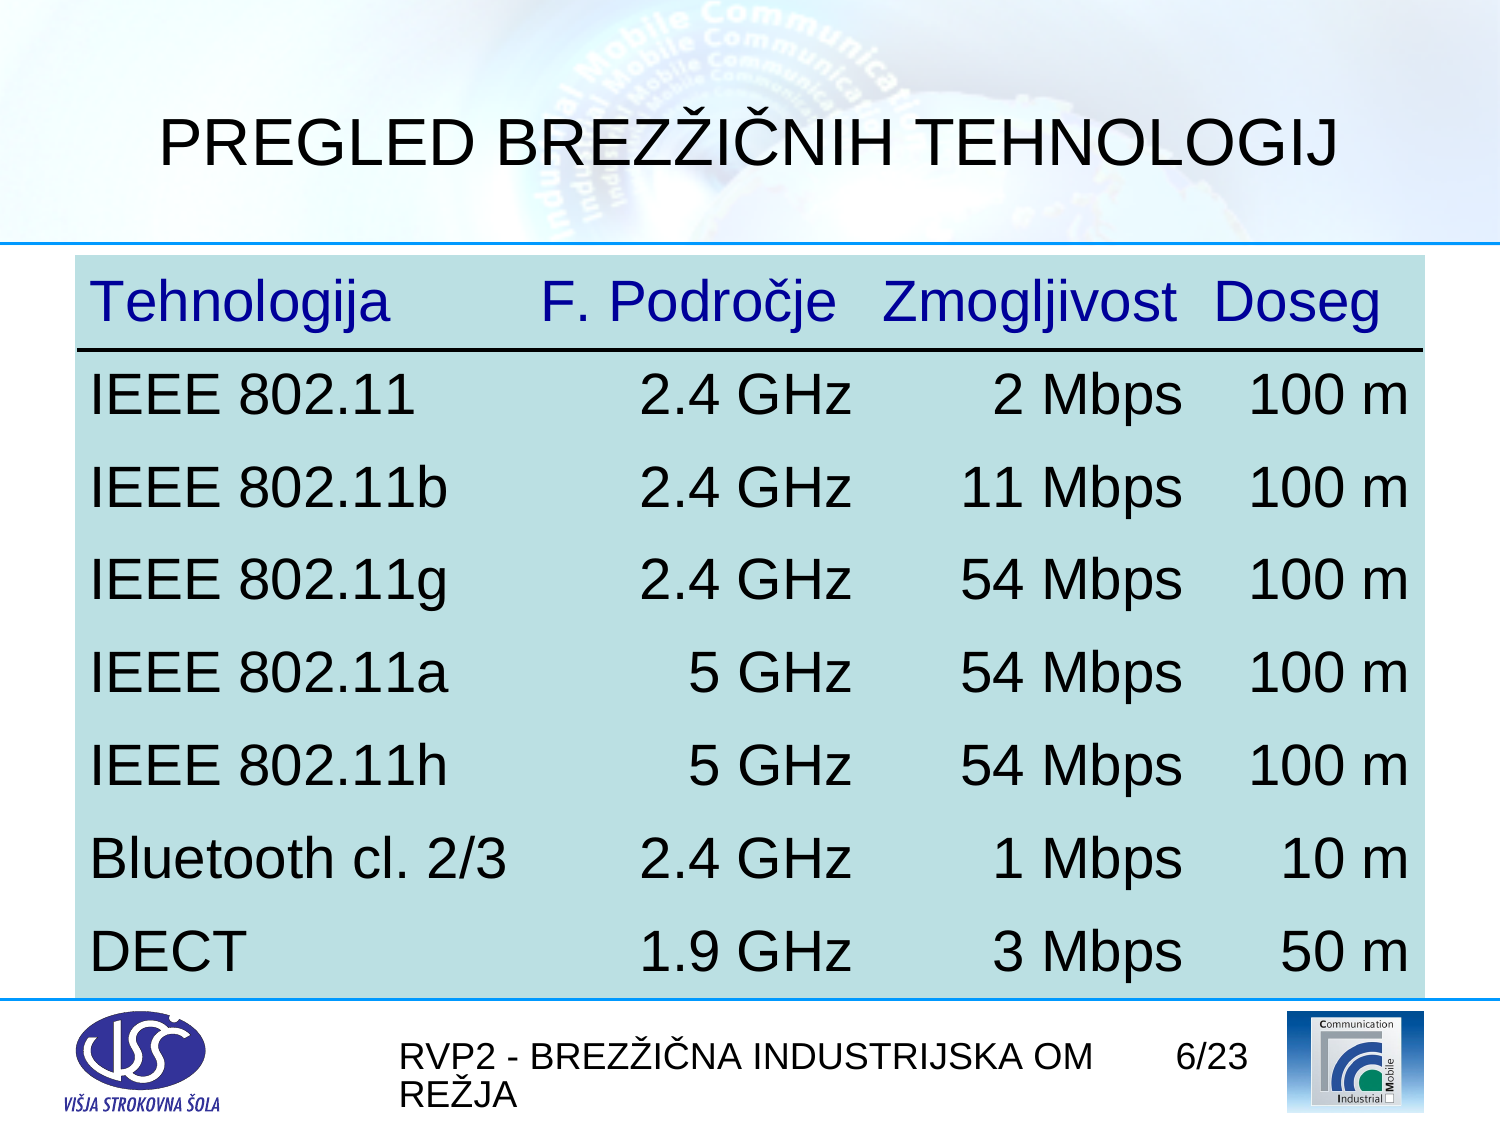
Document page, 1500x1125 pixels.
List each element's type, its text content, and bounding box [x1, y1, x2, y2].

table_cell 2.4 GHz [526, 812, 868, 905]
table_cell 54 Mbps [868, 720, 1199, 812]
table_header Zmogljivost [868, 255, 1199, 348]
table_cell 2.4 GHz [526, 352, 868, 441]
title PREGLED BREZŽIČNIH TEHNOLOGIJ [75, 45, 1426, 233]
table_cell 1 Mbps [868, 812, 1199, 905]
picture [1287, 1011, 1424, 1113]
table_cell IEEE 802.11h [75, 720, 526, 812]
table_cell IEEE 802.11a [75, 627, 526, 720]
table_cell IEEE 802.11 [75, 348, 526, 441]
table_cell 54 Mbps [868, 534, 1199, 627]
table_cell 100 m [1199, 348, 1425, 441]
table_cell DECT [75, 905, 526, 998]
table_cell 3 Mbps [868, 905, 1199, 998]
table_header Tehnologija [75, 255, 526, 348]
table_cell 100 m [1199, 627, 1425, 720]
table_cell 2.4 GHz [526, 441, 868, 534]
table_cell 2.4 GHz [526, 534, 868, 627]
table_cell Bluetooth cl. 2/3 [75, 812, 526, 905]
table_cell IEEE 802.11b [75, 441, 526, 534]
table_cell 11 Mbps [868, 441, 1199, 534]
table_cell 100 m [1199, 534, 1425, 627]
table_cell 2 Mbps [868, 352, 1199, 441]
table_cell 100 m [1199, 720, 1425, 812]
table_cell 5 GHz [526, 720, 868, 812]
table_cell 10 m [1199, 812, 1425, 905]
table_header F. Področje [526, 255, 868, 348]
table_cell 100 m [1199, 441, 1425, 534]
table_cell 1.9 GHz [526, 905, 868, 998]
table_cell 5 GHz [526, 627, 868, 720]
table_header Doseg [1199, 255, 1425, 348]
table_cell IEEE 802.11g [75, 534, 526, 627]
table_cell 50 m [1199, 905, 1425, 998]
table_cell 54 Mbps [868, 627, 1199, 720]
